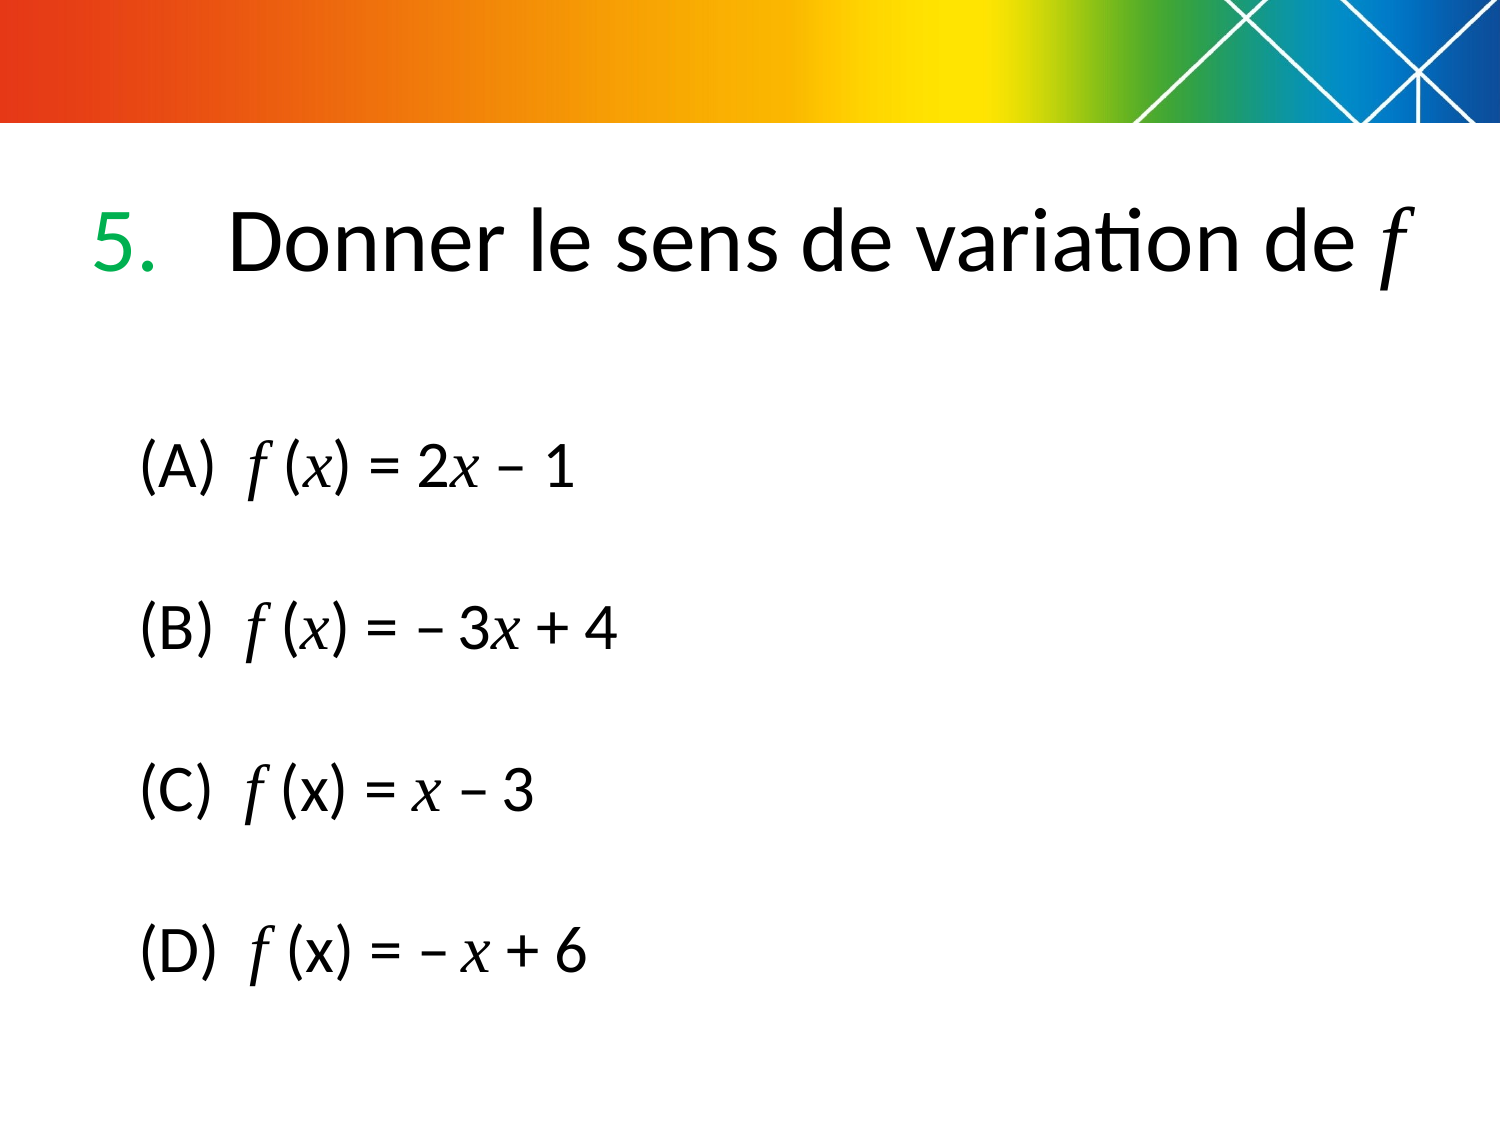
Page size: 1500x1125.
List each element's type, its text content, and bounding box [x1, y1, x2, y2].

title Donner le sens de variation de f [75, 163, 1426, 305]
text_box f (x) = 2x – 1 f (x) = – 3x + 4 f (x) = x – 3 f (x) = – x + 6 [123, 373, 1188, 994]
picture [0, 0, 1359, 123]
picture [1340, 0, 1500, 123]
